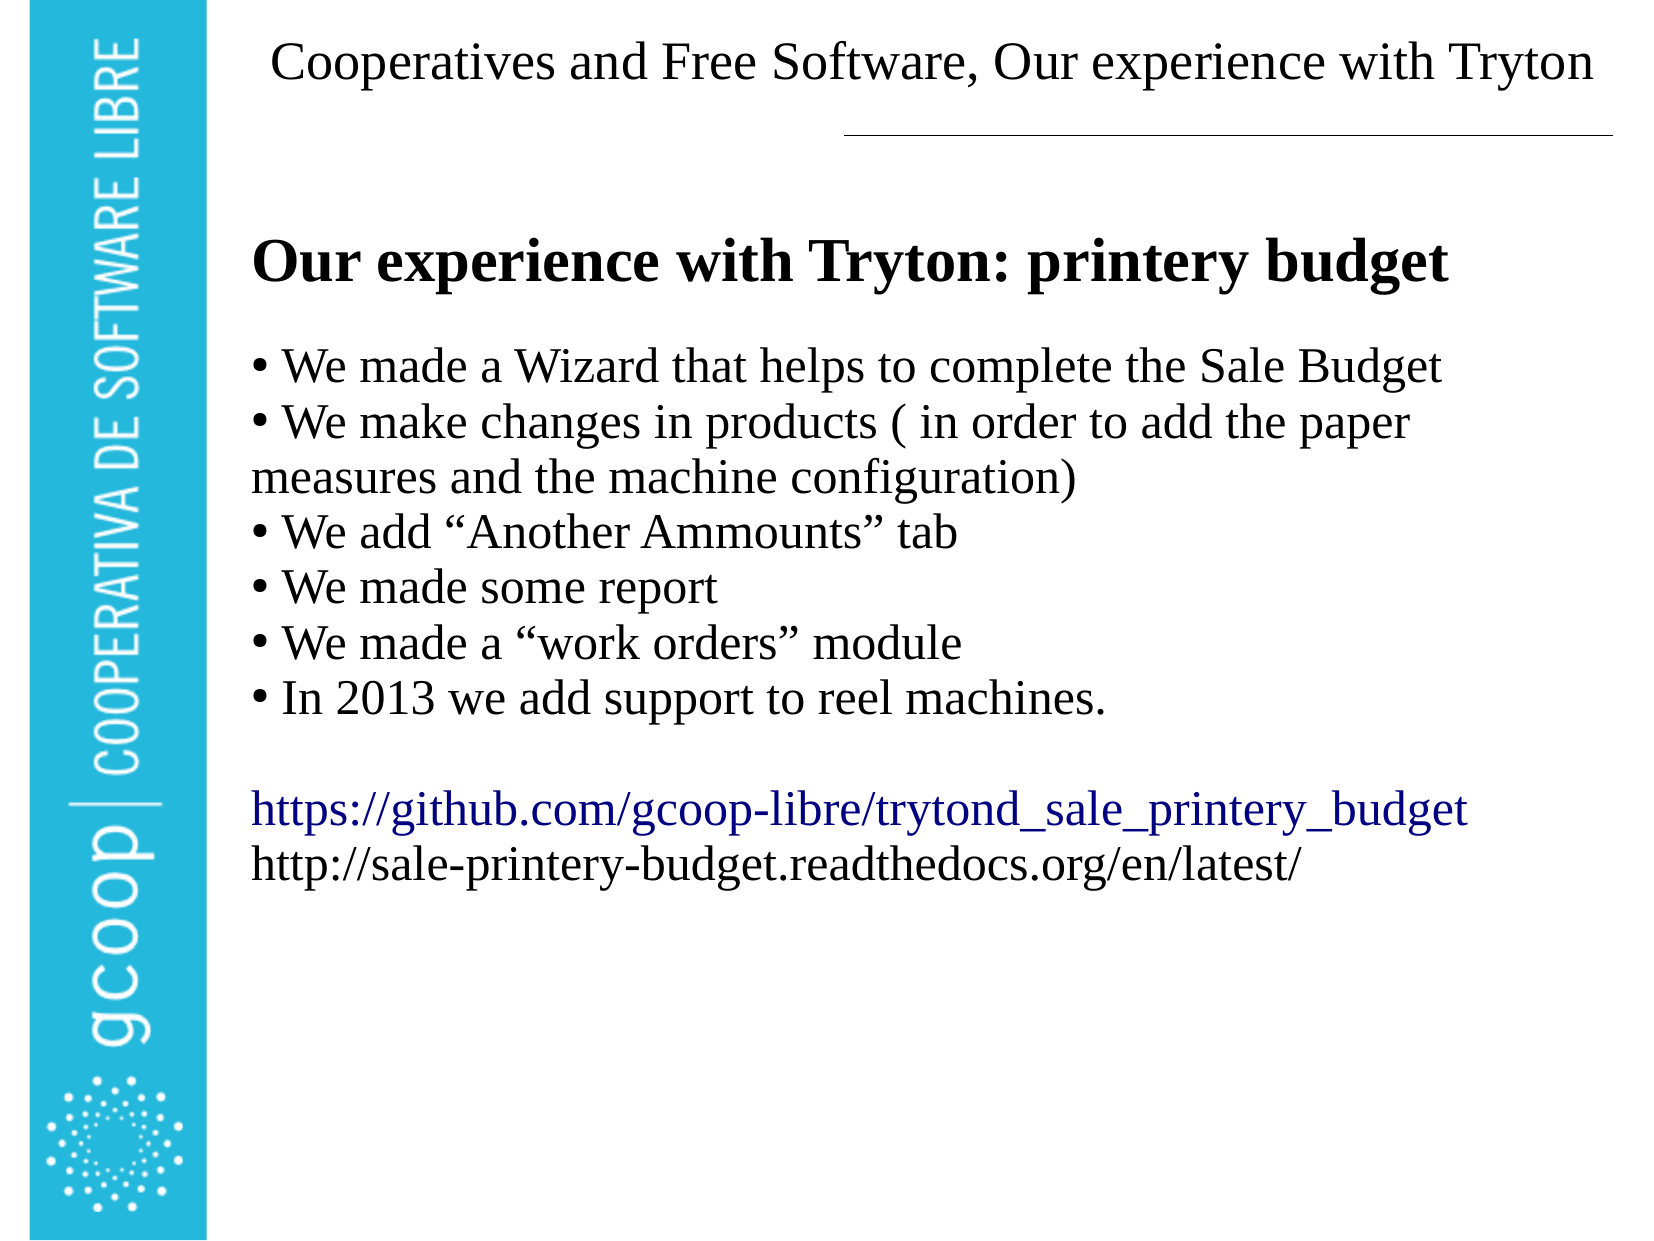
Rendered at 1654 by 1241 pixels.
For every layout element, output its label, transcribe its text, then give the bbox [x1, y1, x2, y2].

picture [46, 38, 183, 1212]
text_box We made a Wizard that helps to complete the Sale Budget We make changes in products ( in order to add the paper measures and the machine configuration) We add “Another Ammounts” tab We made some report We made a “work orders” module In 2013 we add support to reel machines. https://github.com/gcoop-libre/trytond_sale_printery_budget http://sale-printery-budget.readthedocs.org/en/latest/ [236, 331, 1607, 951]
text_box [29, 0, 207, 1241]
text_box Our experience with Tryton: printery budget [236, 218, 1506, 315]
text_box Cooperatives and Free Software, Our experience with Tryton [242, 23, 1625, 104]
